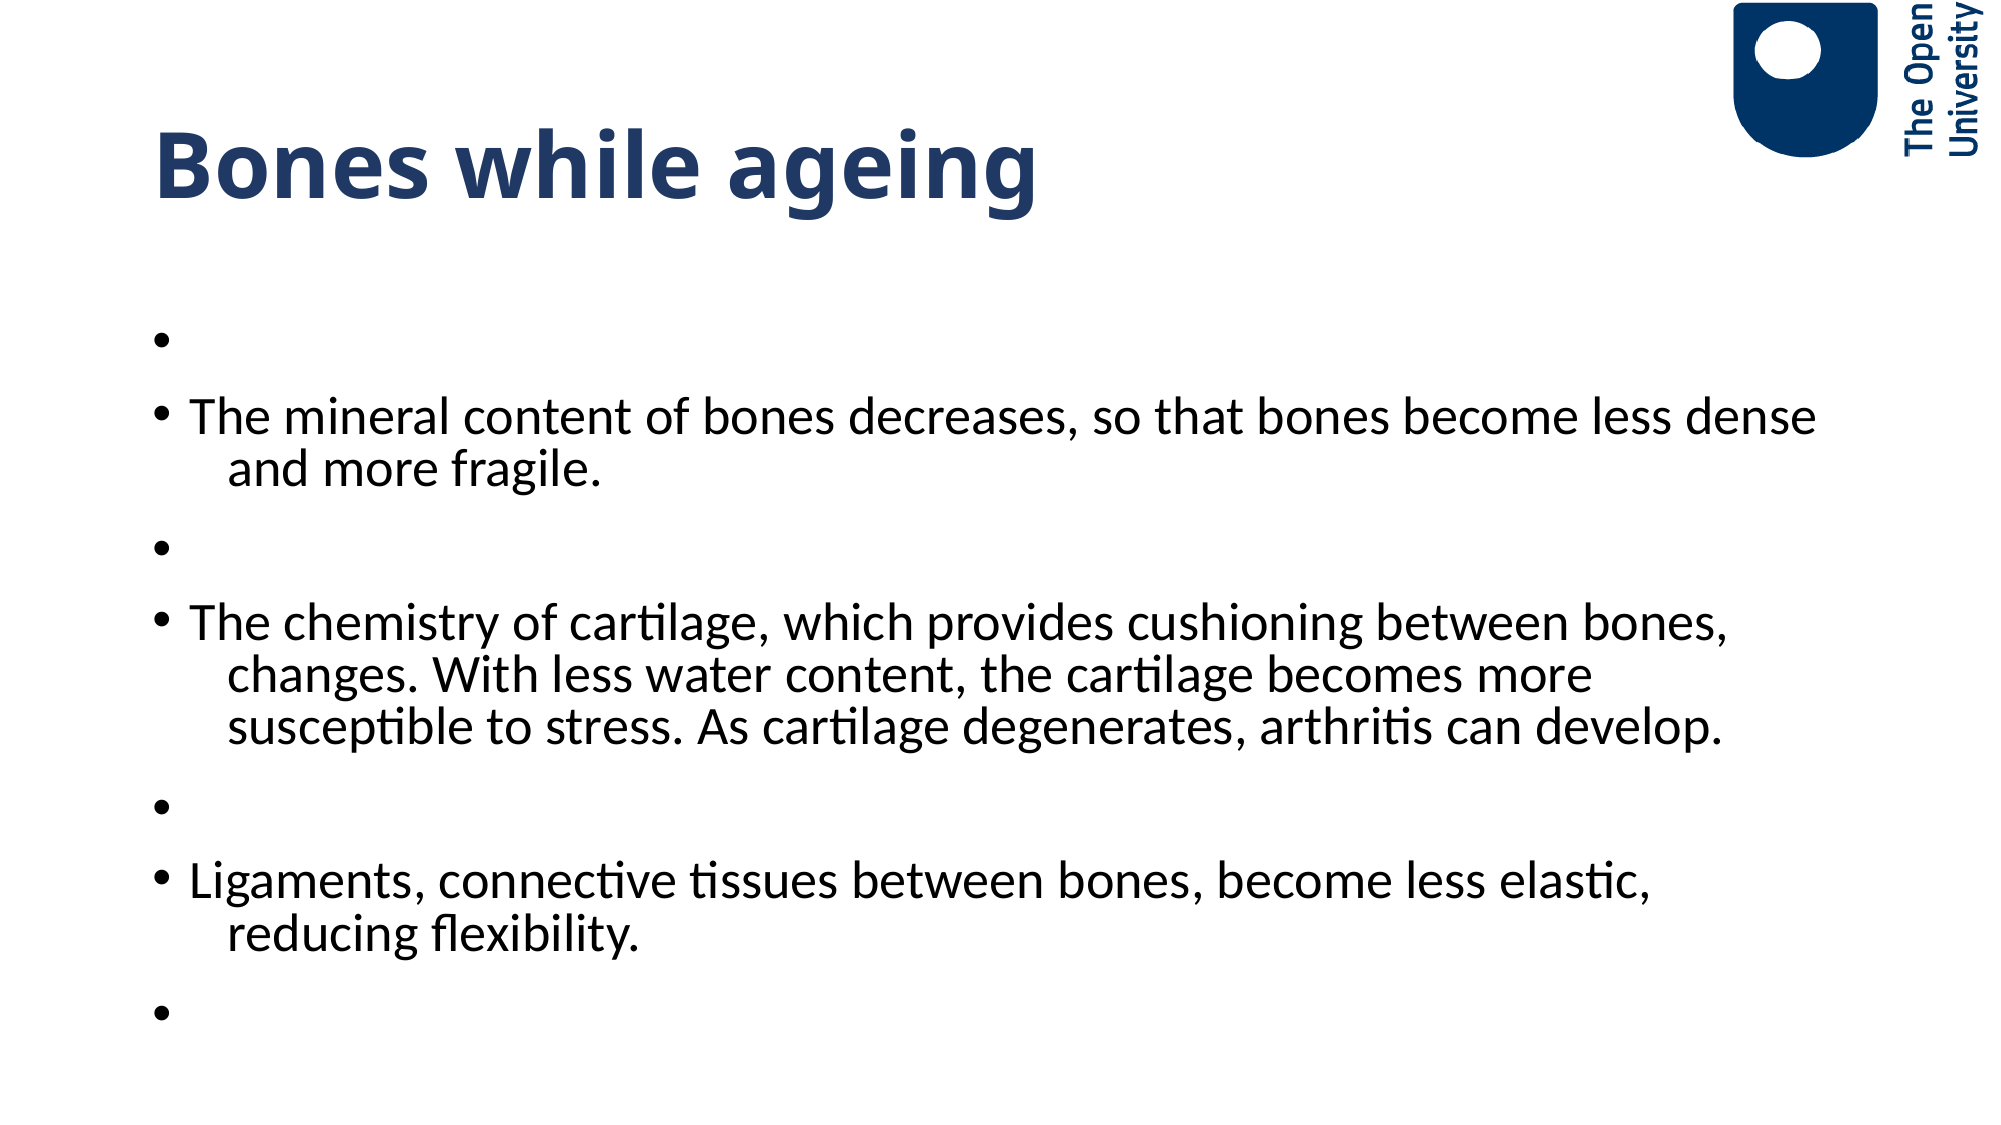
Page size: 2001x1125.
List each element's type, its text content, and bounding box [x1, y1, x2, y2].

list The mineral content of bones decreases, so that bones become less dense and more fragile. The chemistry of cartilage, which provides cushioning between bones, changes. With less water content, the cartilage becomes more susceptible to stress. As cartilage degenerates, arthritis can develop. Ligaments, connective tissues between bones, become less elastic, reducing flexibility. [137, 299, 1863, 1100]
title Bones while ageing [137, 59, 1863, 278]
picture [1732, 0, 1986, 159]
